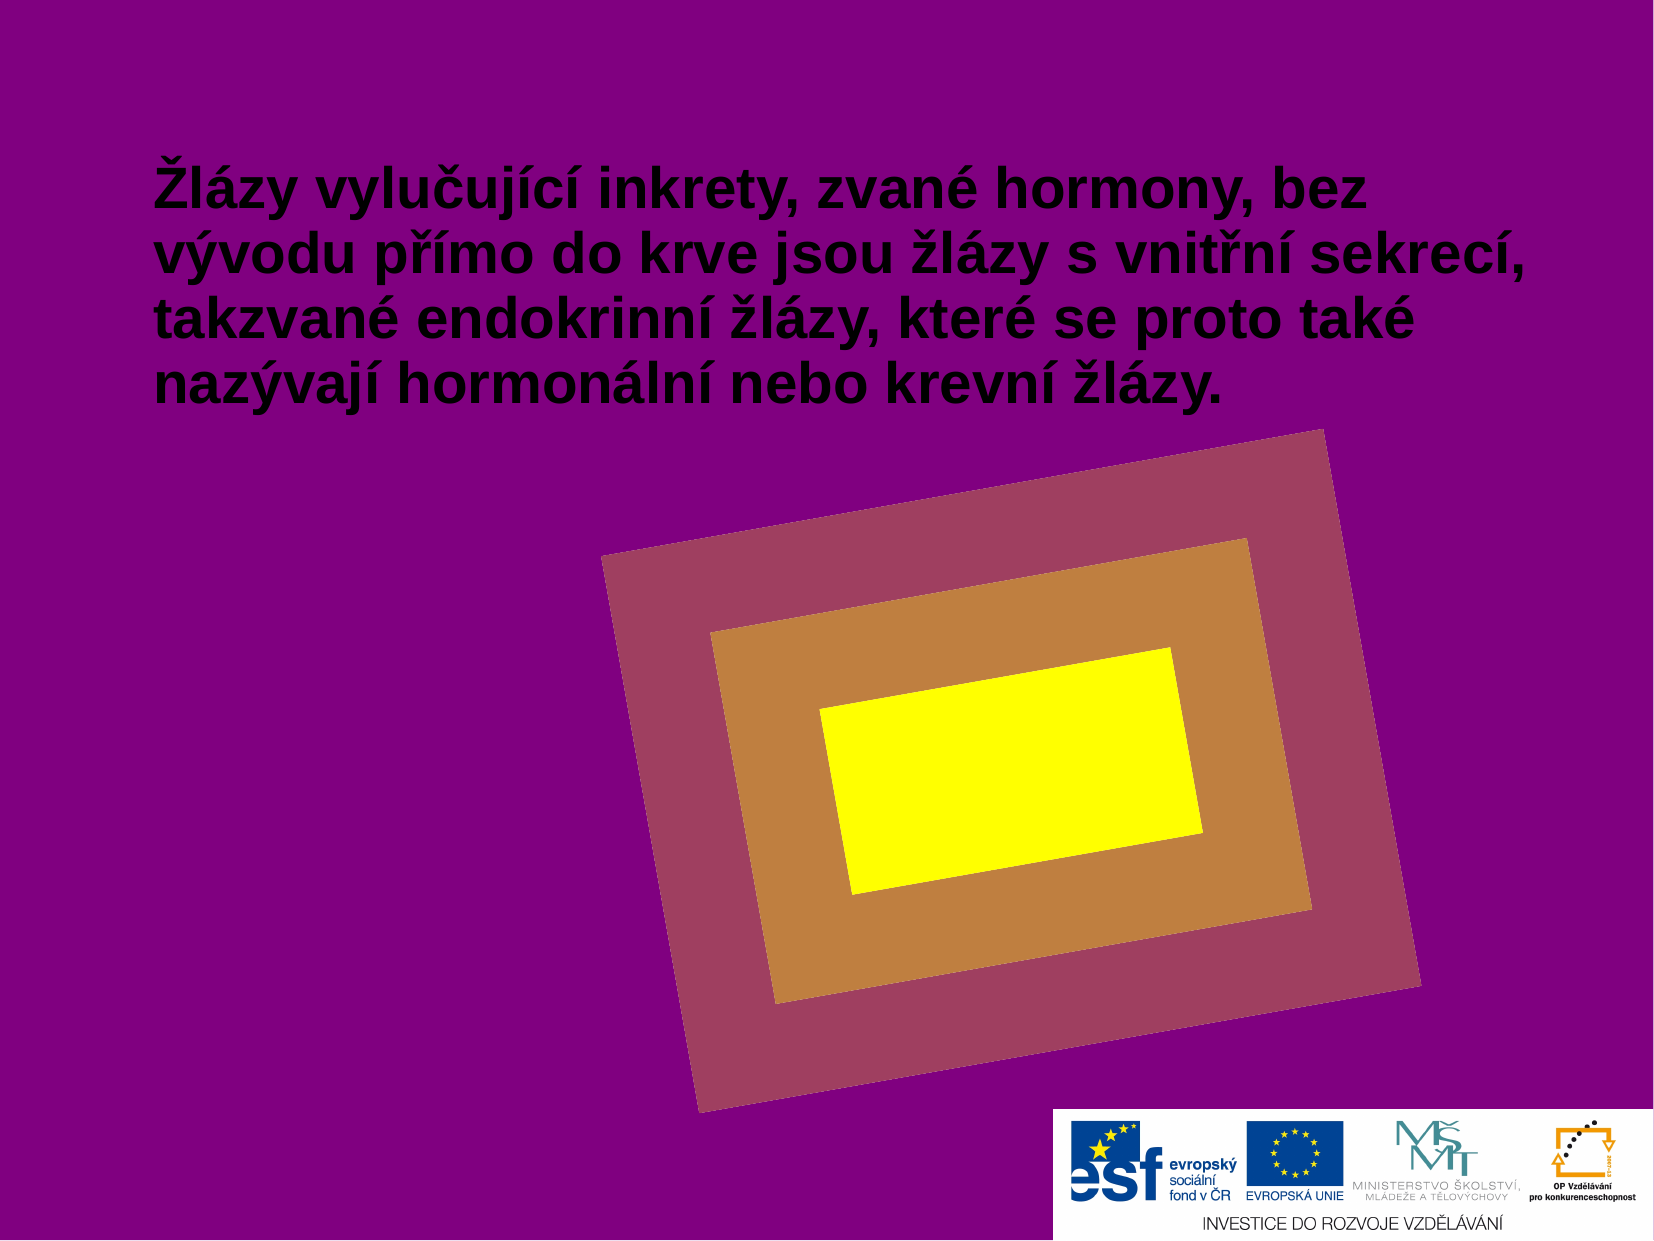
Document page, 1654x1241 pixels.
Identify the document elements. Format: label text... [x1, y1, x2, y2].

list Žlázy vylučující inkrety, zvané hormony, bez vývodu přímo do krve jsou žlázy s vnitřní sekrecí, takzvané endokrinní žlázy, které se proto také nazývají hormonální nebo krevní žlázy. [82, 155, 1571, 975]
picture [1053, 1109, 1654, 1241]
